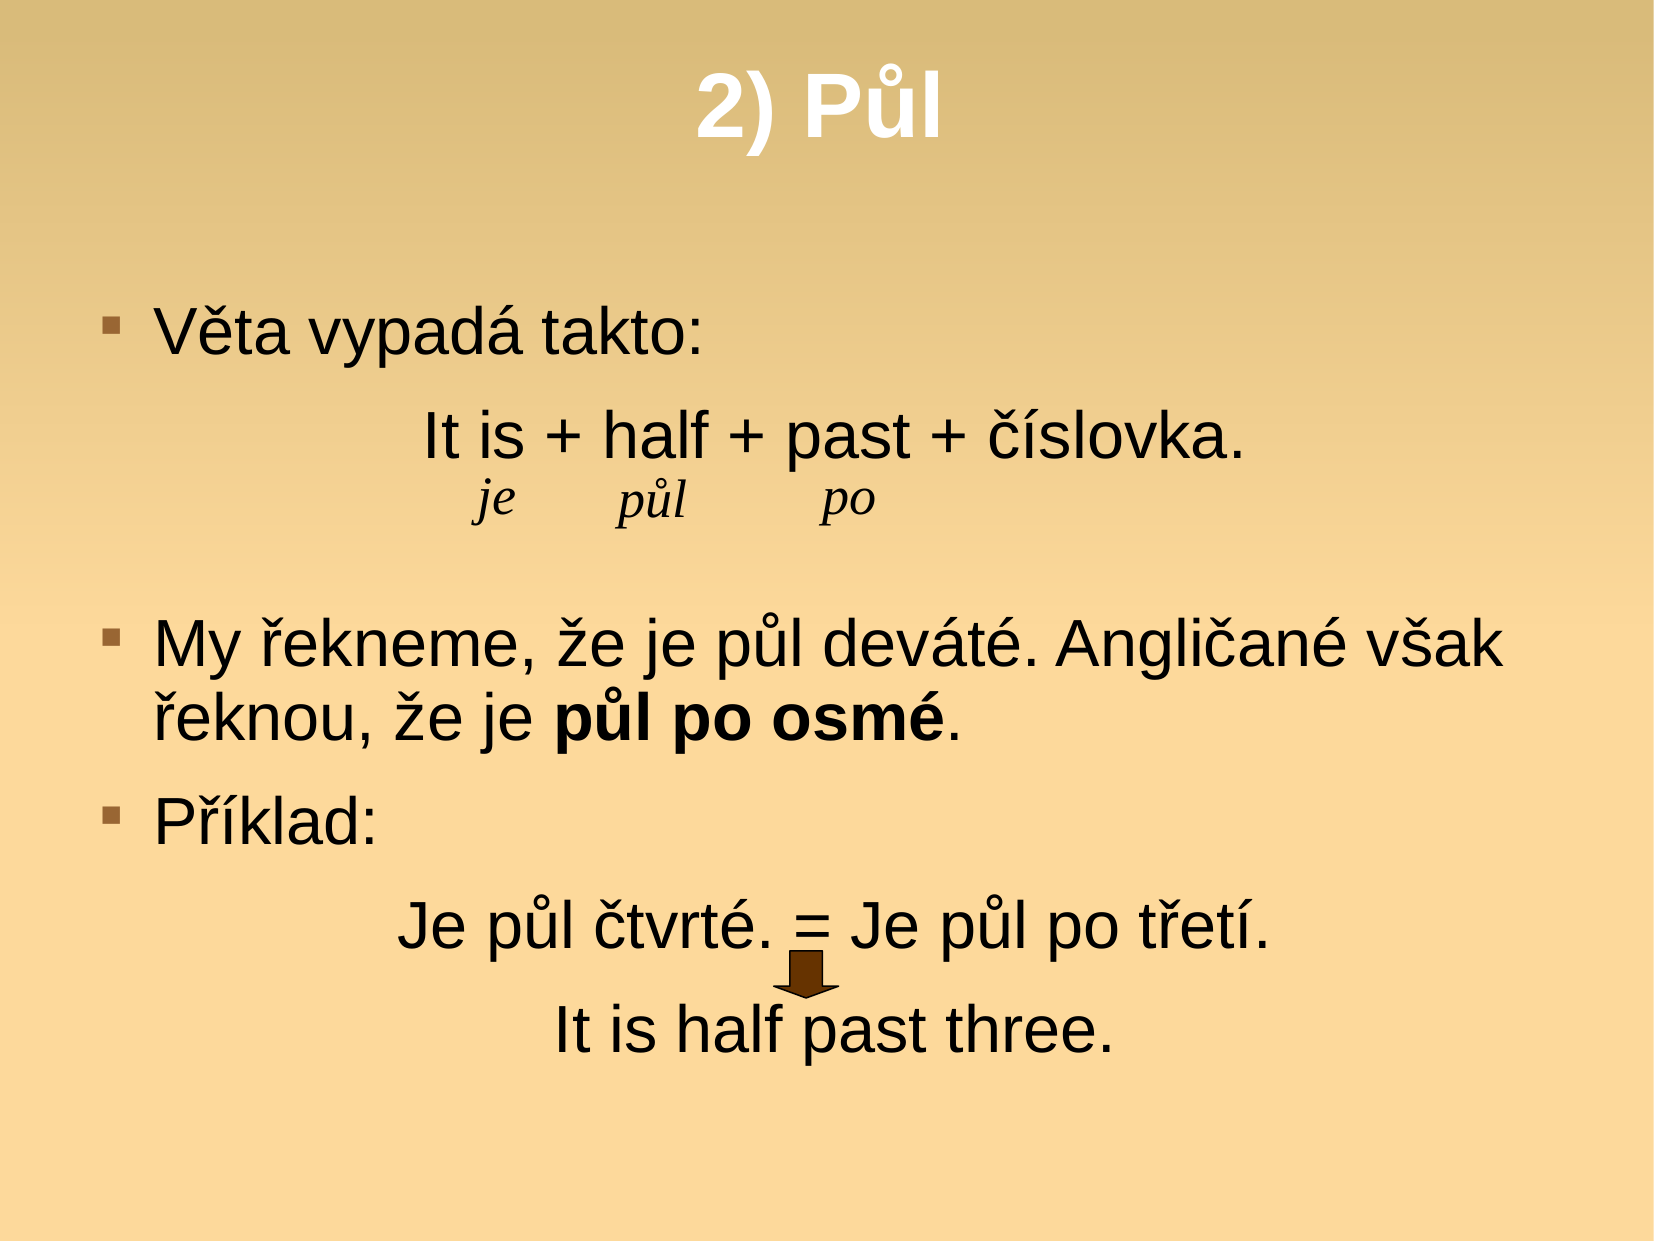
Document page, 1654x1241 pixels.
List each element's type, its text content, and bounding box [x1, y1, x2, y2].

title 2) Půl [76, 0, 1565, 208]
text_box je [462, 454, 532, 530]
text_box půl [603, 457, 703, 533]
picture [0, 0, 1654, 1241]
text_box [773, 950, 839, 998]
list Věta vypadá takto: It is + half + past + číslovka. My řekneme, že je půl deváté. Angličané však řeknou, že je půl po osmé. Příklad: Je půl čtvrté. = Je půl po třetí. It is half past three. [82, 290, 1571, 1094]
text_box po [807, 454, 892, 530]
